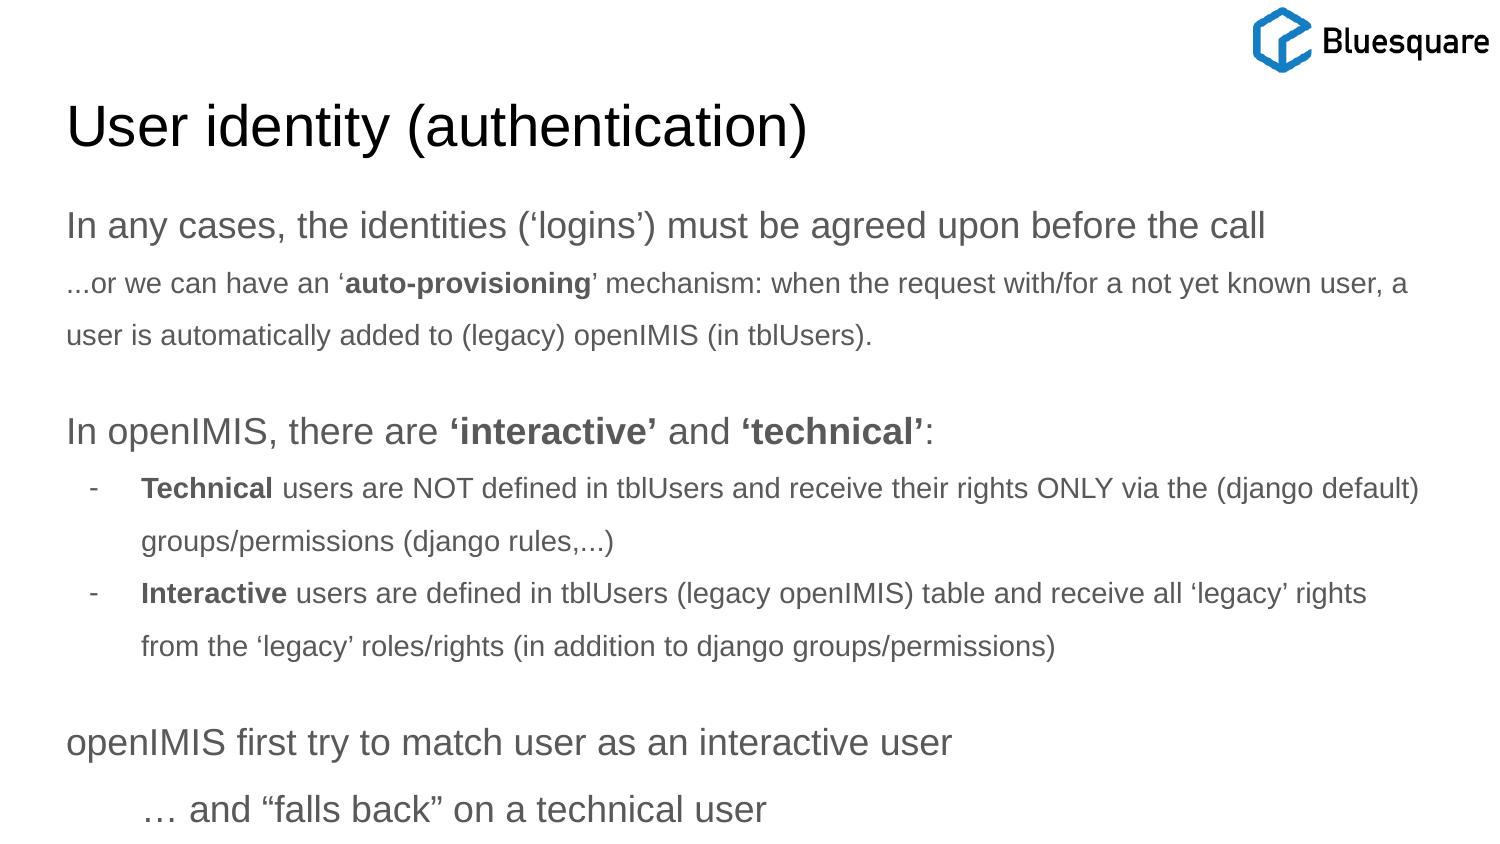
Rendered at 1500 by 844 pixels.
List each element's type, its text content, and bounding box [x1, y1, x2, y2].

list In any cases, the identities (‘logins’) must be agreed upon before the call ...or we can have an ‘auto-provisioning’ mechanism: when the request with/for a not yet known user, a user is automatically added to (legacy) openIMIS (in tblUsers). In openIMIS, there are ‘interactive’ and ‘technical’: Technical users are NOT defined in tblUsers and receive their rights ONLY via the (django default) groups/permissions (django rules,...) Interactive users are defined in tblUsers (legacy openIMIS) table and receive all ‘legacy’ rights from the ‘legacy’ roles/rights (in addition to django groups/permissions) openIMIS first try to match user as an interactive user … and “falls back” on a technical user [51, 164, 1449, 725]
picture [1253, 7, 1489, 73]
title User identity (authentication) [51, 72, 1449, 164]
